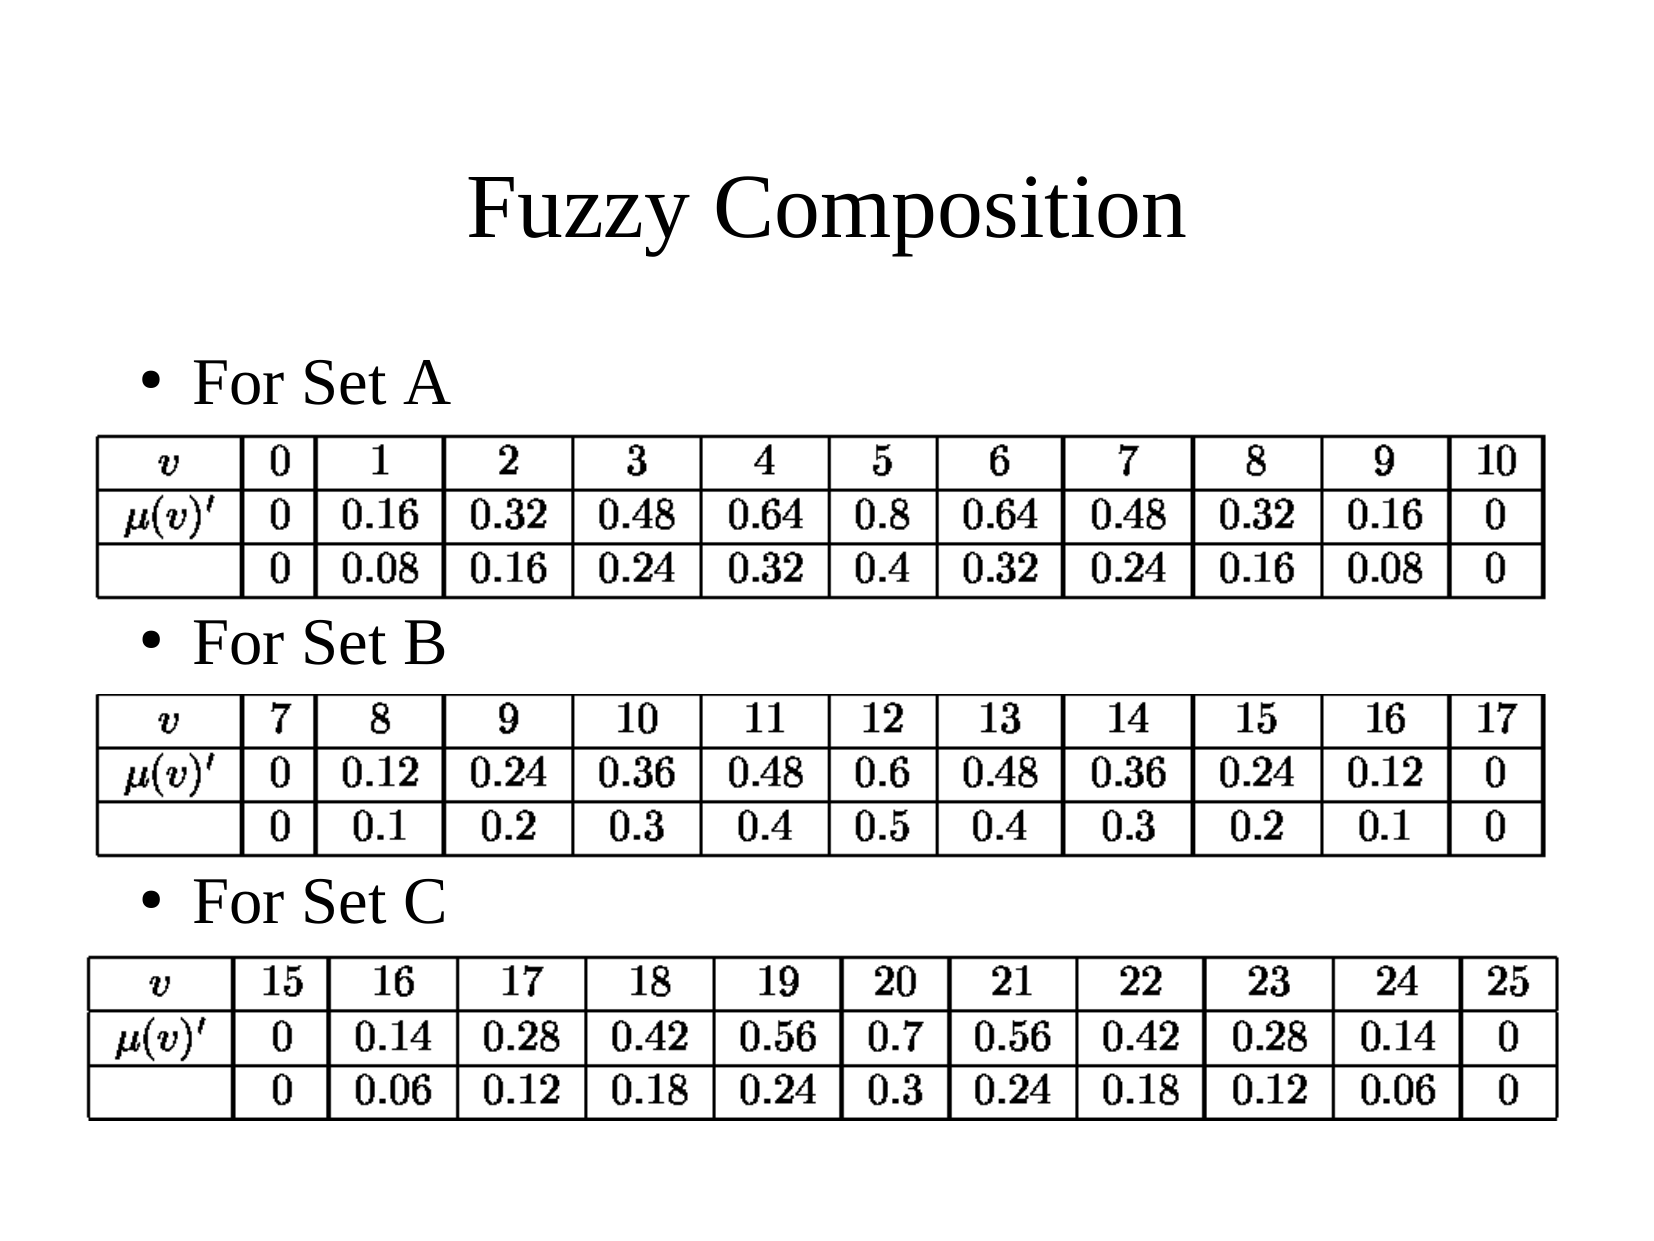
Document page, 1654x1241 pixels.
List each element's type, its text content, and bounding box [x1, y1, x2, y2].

list For Set C [121, 864, 1534, 947]
chart [93, 433, 1549, 601]
list For Set B [121, 604, 1534, 687]
chart [93, 694, 1549, 859]
chart [81, 953, 1561, 1121]
title Fuzzy Composition [121, 102, 1534, 311]
list For Set A [121, 344, 1534, 427]
